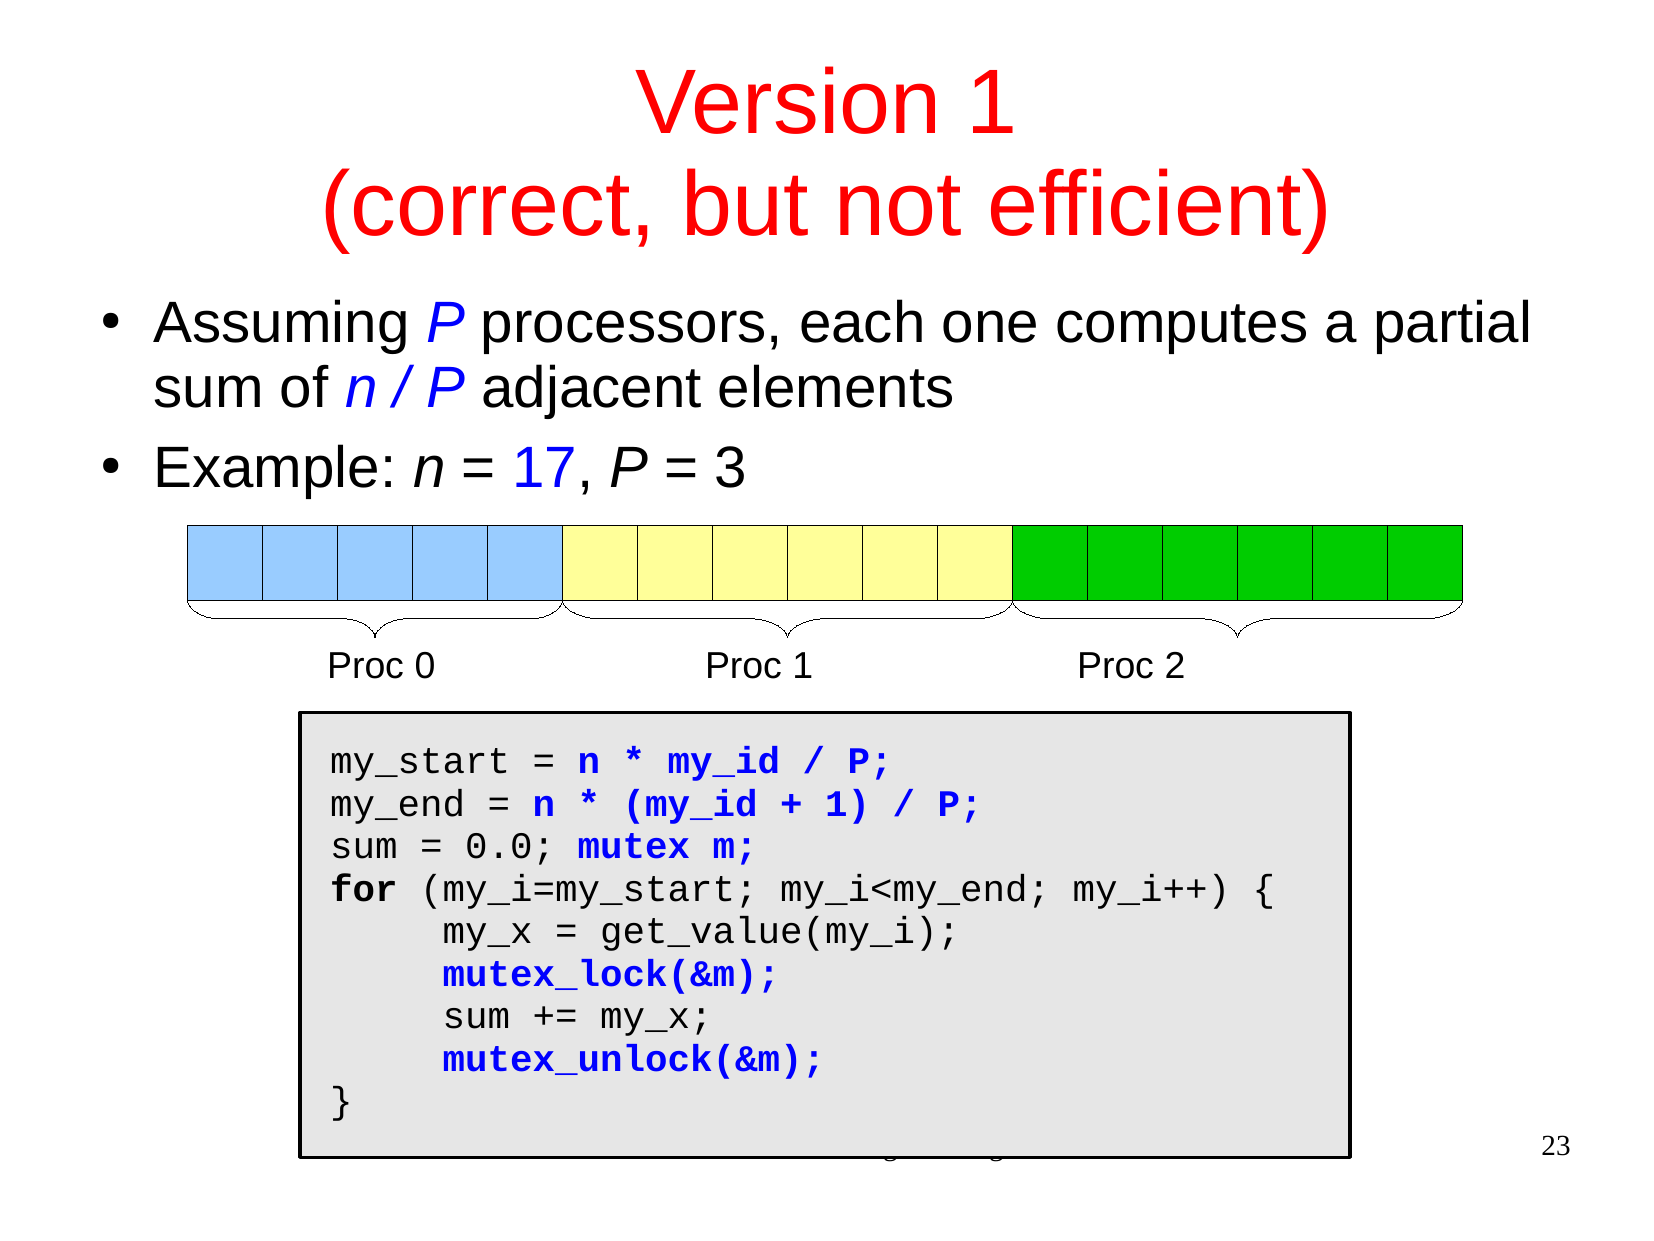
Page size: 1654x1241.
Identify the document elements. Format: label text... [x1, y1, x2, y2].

text_box Proc 2 [1062, 637, 1222, 695]
list Assuming P processors, each one computes a partial sum of n / P adjacent elements Example: n = 17, P = 3 [82, 290, 1571, 1109]
text_box Proc 0 [312, 637, 472, 695]
text_box my_start = n * my_id / P; my_end = n * (my_id + 1) / P; sum = 0.0; mutex m; for (my_i=my_start; my_i<my_end; my_i++) { my_x = get_value(my_i); mutex_lock(&m); sum += my_x; mutex_unlock(&m); } [300, 712, 1351, 1158]
text_box [187, 525, 1463, 601]
title Version 1 (correct, but not efficient) [82, 50, 1571, 256]
text_box Proc 1 [690, 637, 842, 695]
